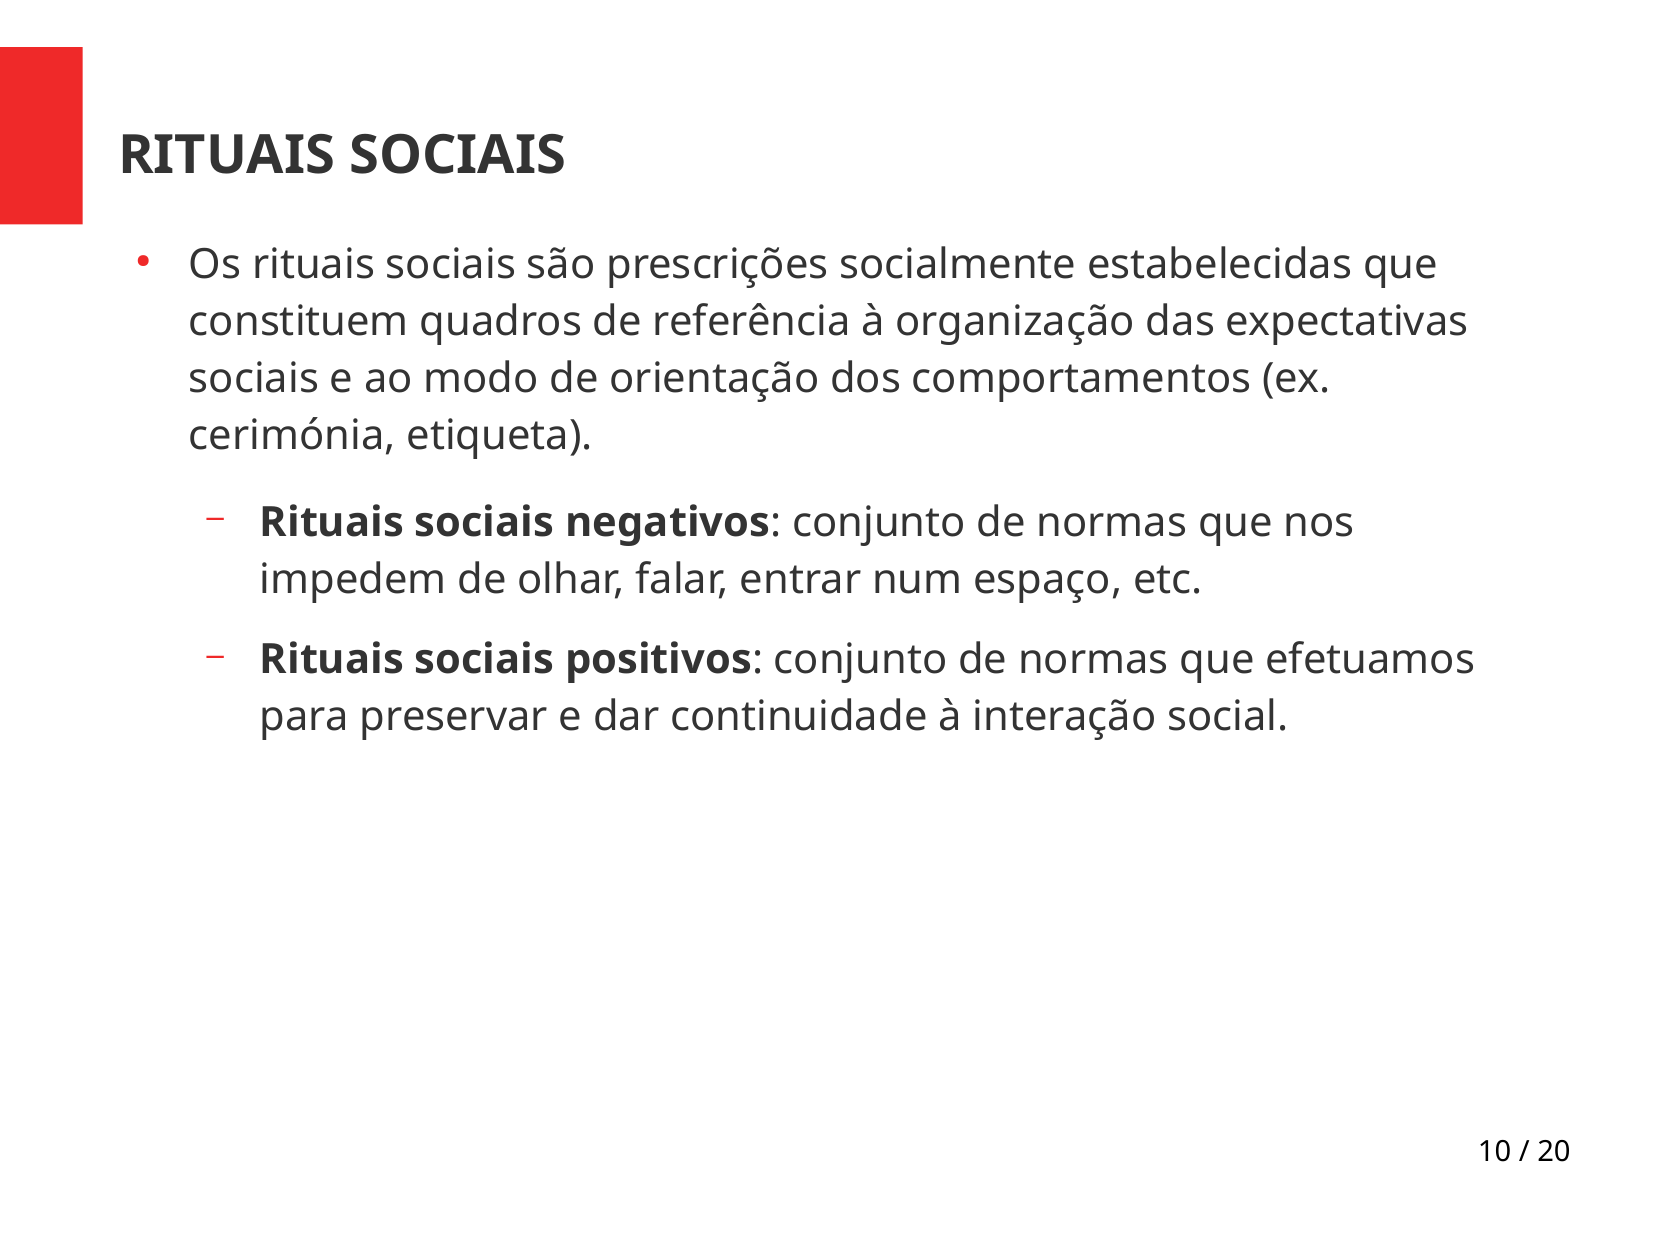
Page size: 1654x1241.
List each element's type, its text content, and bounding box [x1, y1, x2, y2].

list Os rituais sociais são prescrições socialmente estabelecidas que constituem quadros de referência à organização das expectativas sociais e ao modo de orientação dos comportamentos (ex. cerimónia, etiqueta). Rituais sociais negativos: conjunto de normas que nos impedem de olhar, falar, entrar num espaço, etc. Rituais sociais positivos: conjunto de normas que efetuamos para preservar e dar continuidade à interação social. [118, 153, 1536, 873]
title RITUAIS SOCIAIS [118, 49, 1571, 257]
